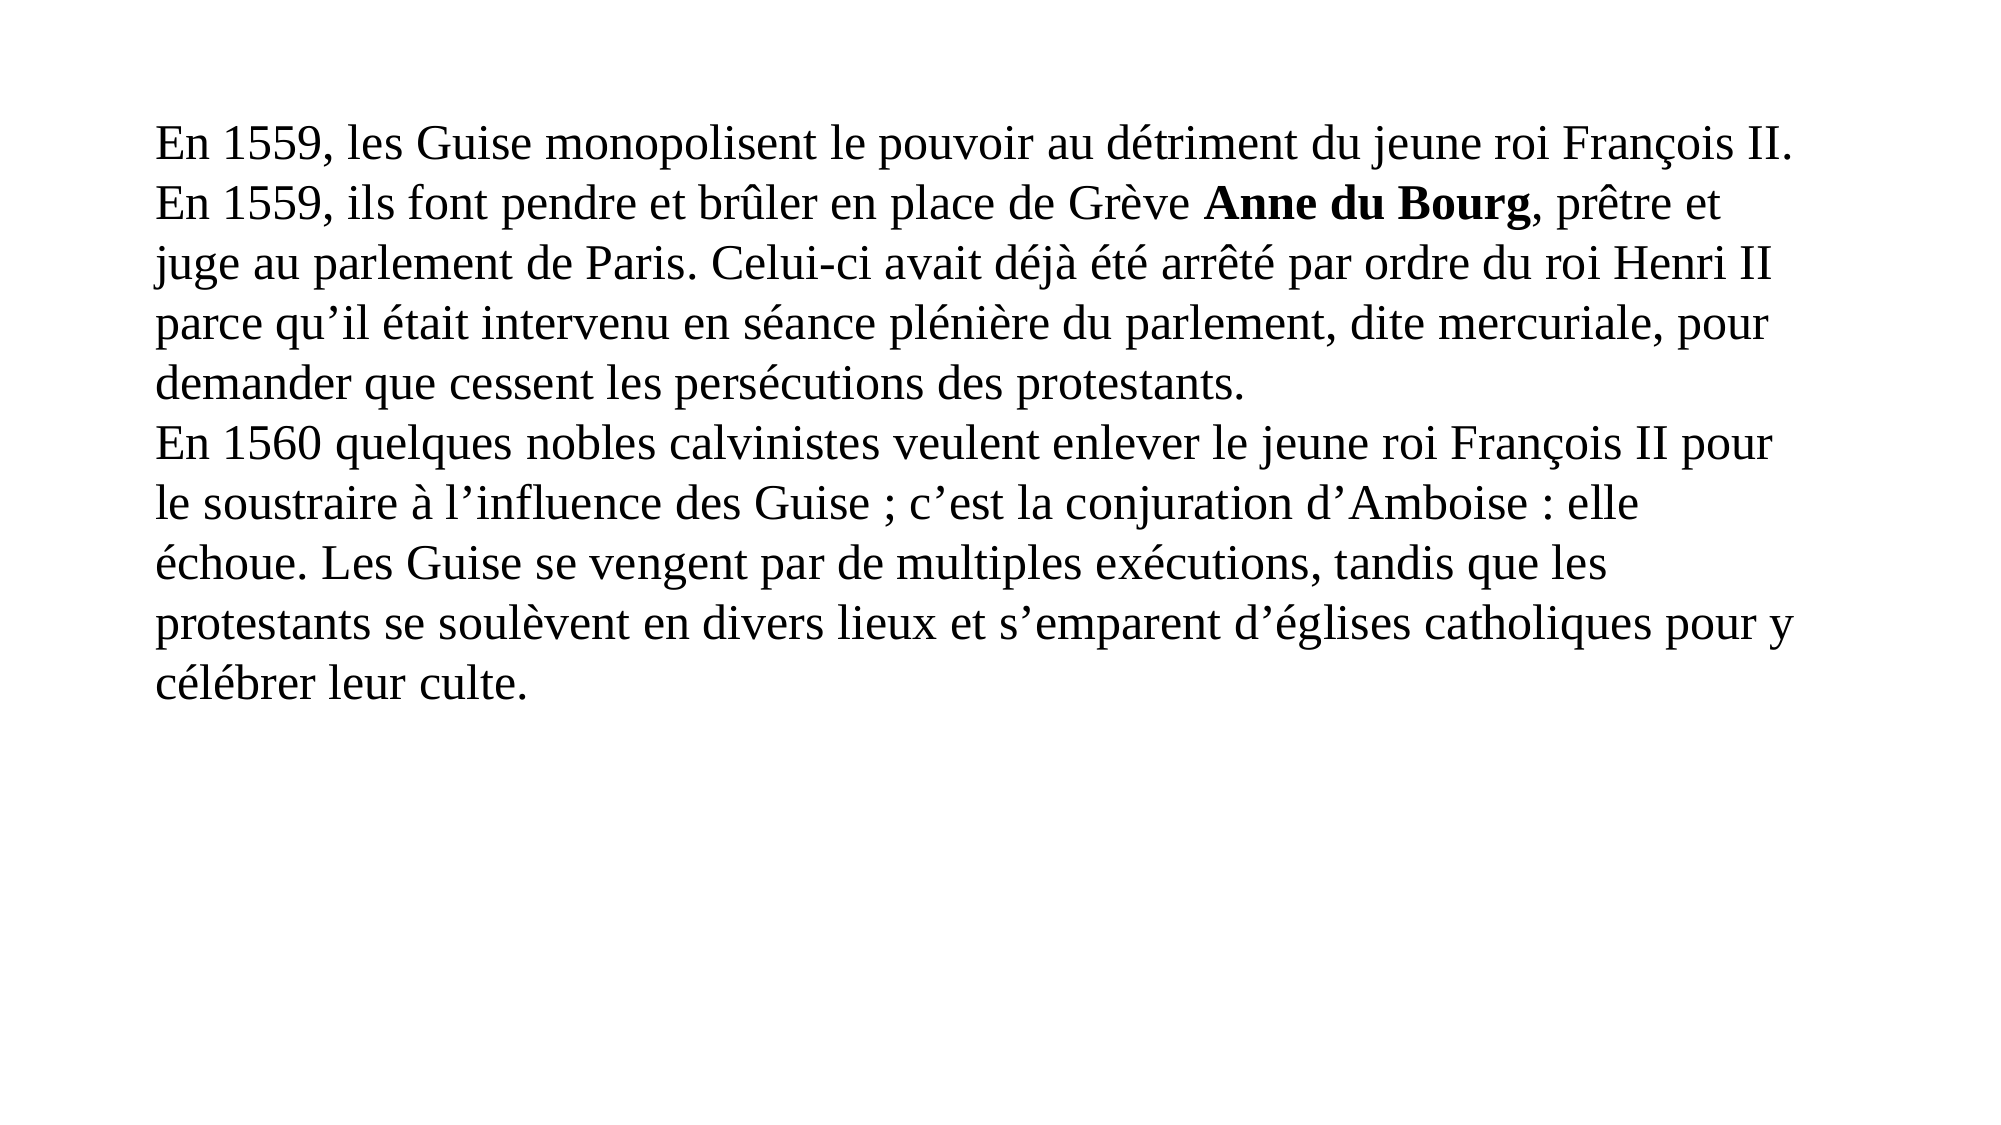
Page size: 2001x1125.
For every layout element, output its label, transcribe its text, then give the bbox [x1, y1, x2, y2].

text_box En 1559, les Guise monopolisent le pouvoir au détriment du jeune roi François II. En 1559, ils font pendre et brûler en place de Grève Anne du Bourg, prêtre et juge au parlement de Paris. Celui-ci avait déjà été arrêté par ordre du roi Henri II parce qu’il était intervenu en séance plénière du parlement, dite mercuriale, pour demander que cessent les persécutions des protestants. En 1560 quelques nobles calvinistes veulent enlever le jeune roi François II pour le soustraire à l’influence des Guise ; c’est la conjuration d’Amboise : elle échoue. Les Guise se vengent par de multiples exécutions, tandis que les protestants se soulèvent en divers lieux et s’emparent d’églises catholiques pour y célébrer leur culte. [140, 101, 1817, 724]
